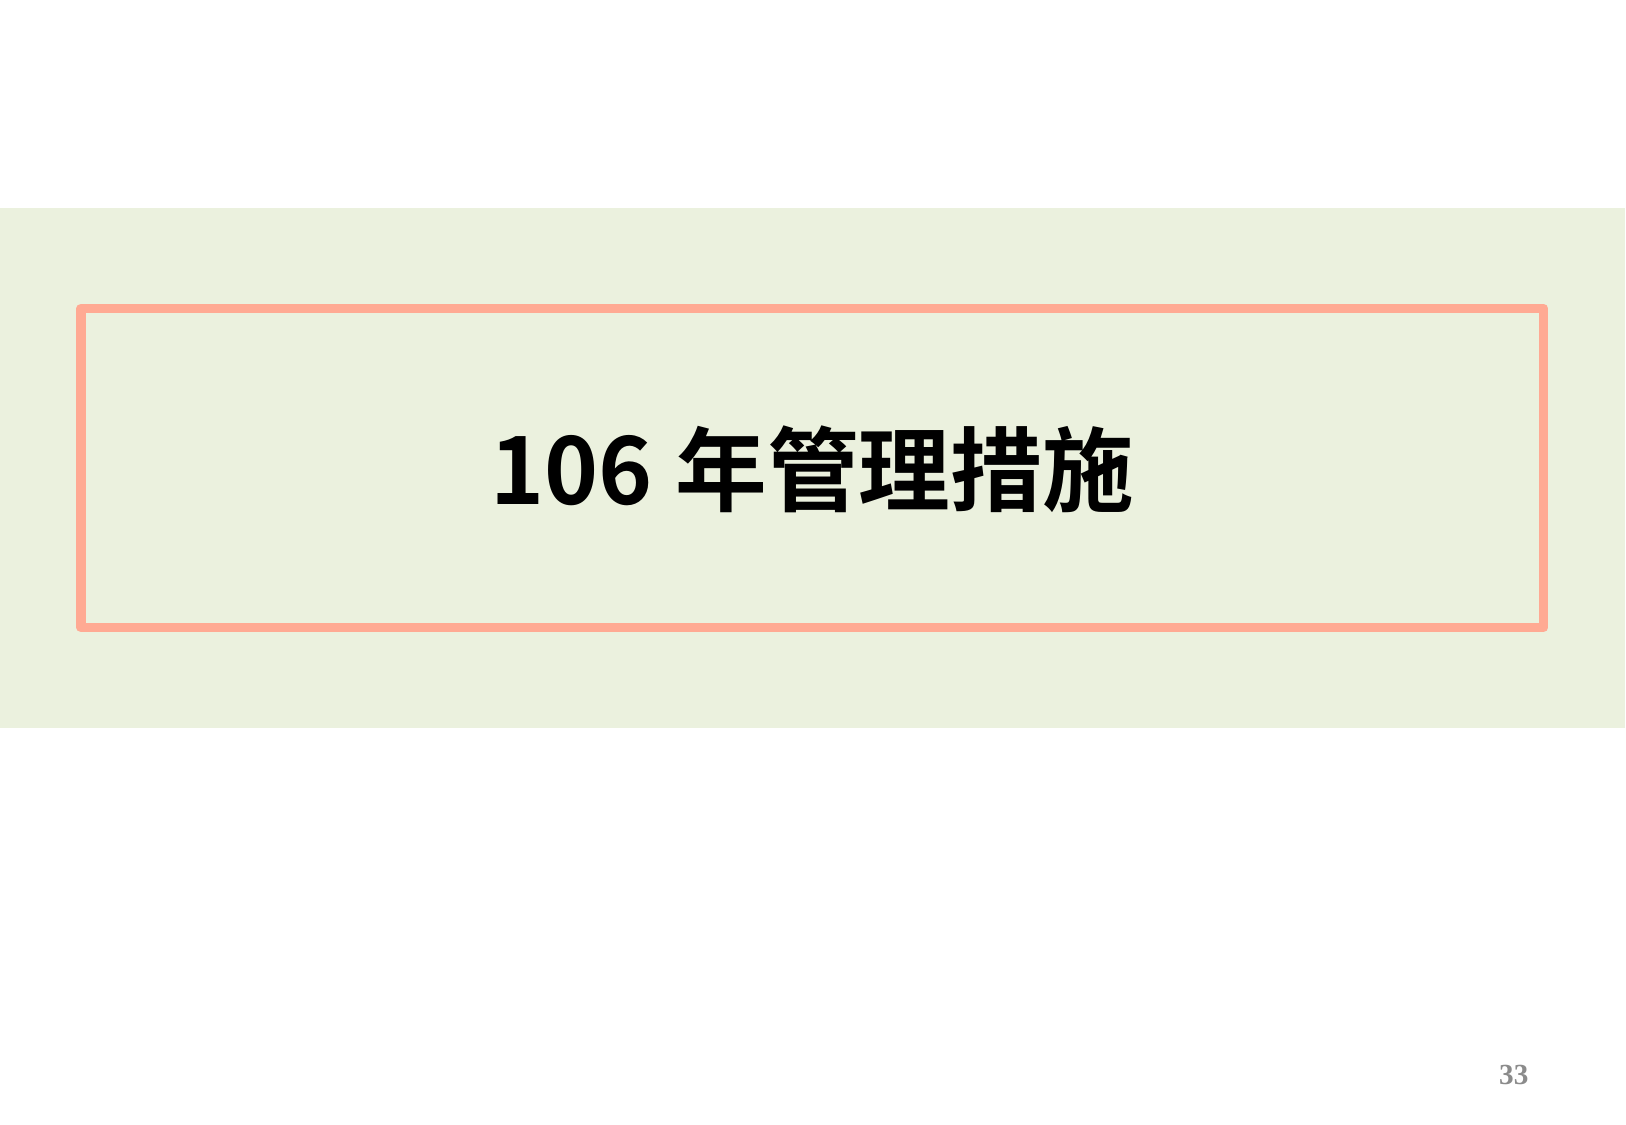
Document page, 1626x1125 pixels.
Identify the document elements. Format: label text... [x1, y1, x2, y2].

text_box [0, 208, 1625, 728]
slide_number <編號> [1164, 1042, 1544, 1103]
list 106年管理措施 [81, 308, 1544, 628]
